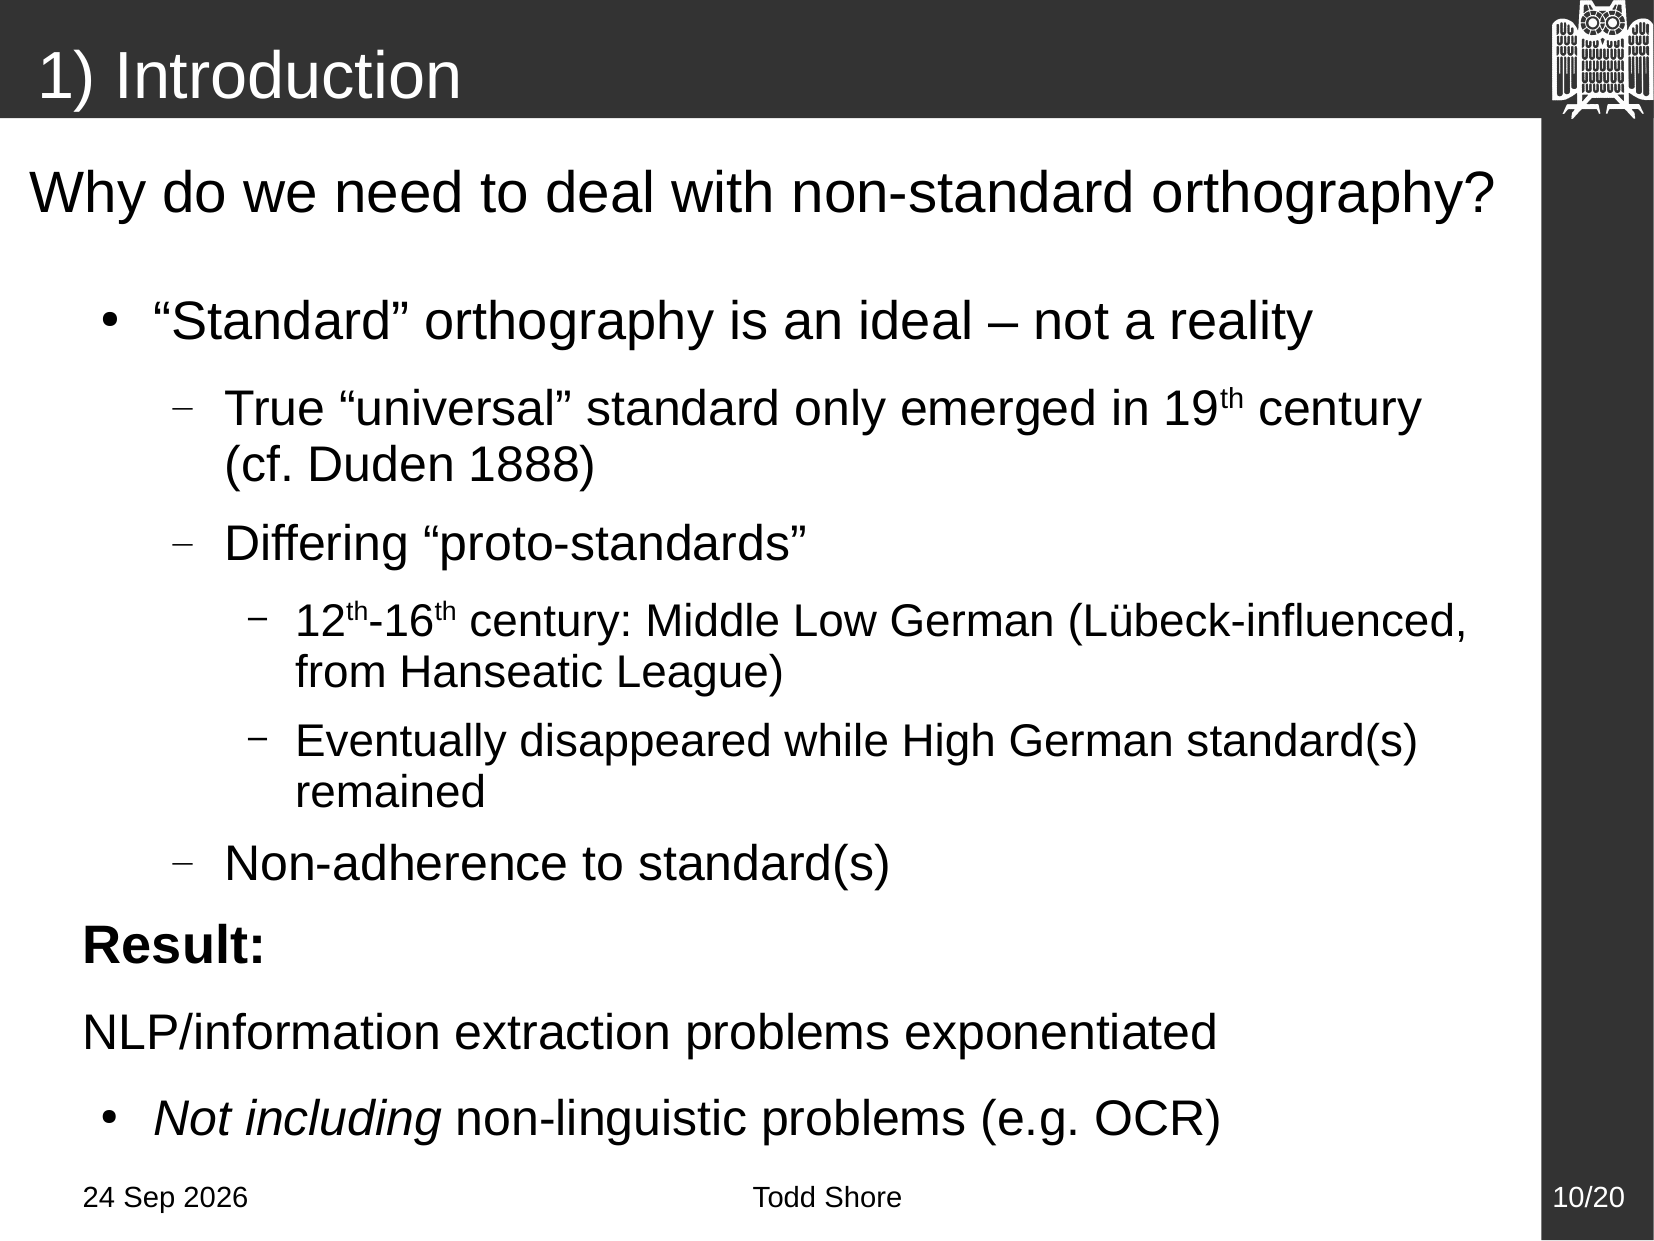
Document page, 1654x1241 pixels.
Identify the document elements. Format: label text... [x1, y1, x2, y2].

picture [1552, 0, 1654, 119]
title Why do we need to deal with non-standard orthography? [29, 147, 1518, 237]
list “Standard” orthography is an ideal – not a reality True “universal” standard only emerged in 19th century (cf. Duden 1888) Differing “proto-standards” 12th-16th century: Middle Low German (Lübeck-influenced, from Hanseatic League) Eventually disappeared while High German standard(s) remained Non-adherence to standard(s) Result: NLP/information extraction problems exponentiated Not including non-linguistic problems (e.g. OCR) [82, 290, 1506, 1151]
text_box 1) Introduction [22, 30, 478, 120]
